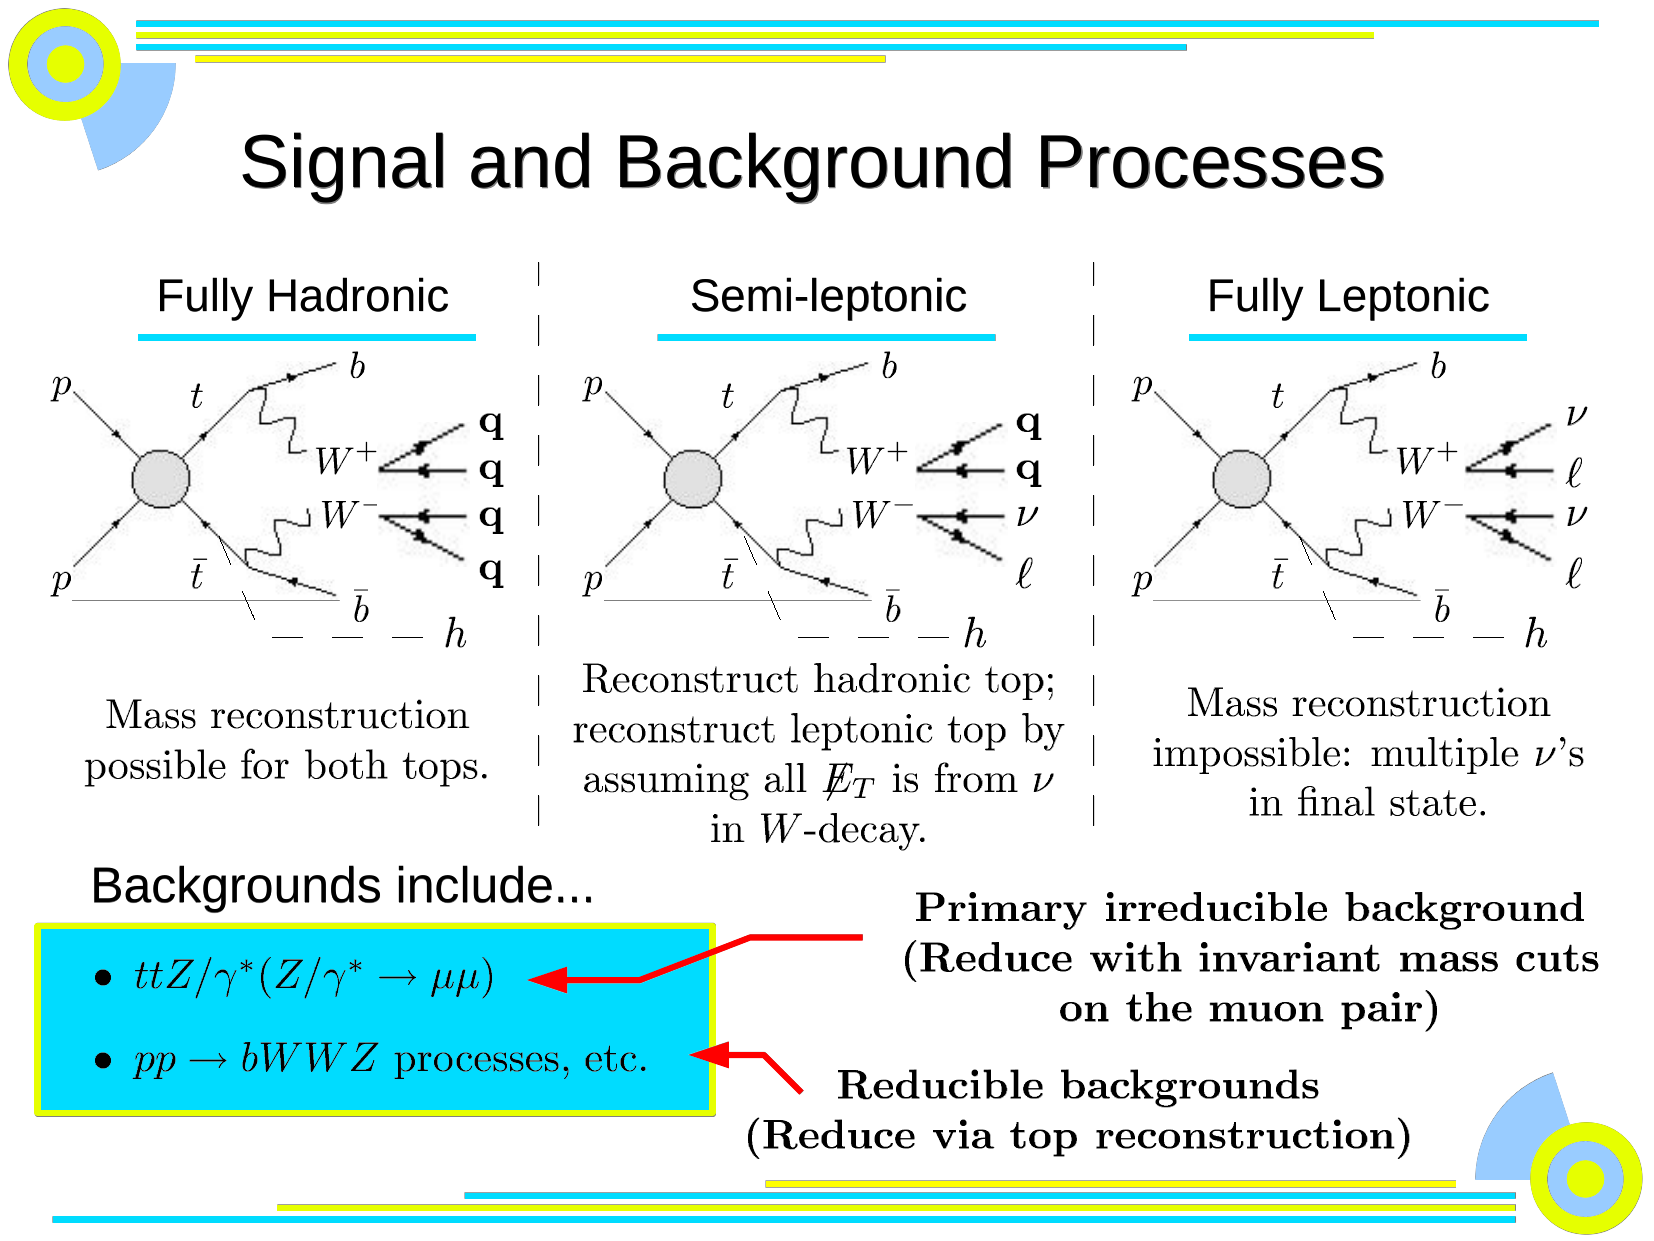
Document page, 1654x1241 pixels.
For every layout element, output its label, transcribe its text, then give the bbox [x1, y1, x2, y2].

text_box Fully Hadronic [59, 262, 547, 329]
text_box Fully Leptonic [1104, 262, 1593, 329]
picture [0, 0, 1654, 1241]
text_box [1475, 1072, 1643, 1235]
text_box Backgrounds include... [75, 850, 864, 921]
text_box [37, 925, 713, 1114]
text_box Semi-leptonic [585, 262, 1073, 329]
text_box [8, 8, 176, 171]
text_box Signal and Background Processes [225, 112, 1613, 212]
